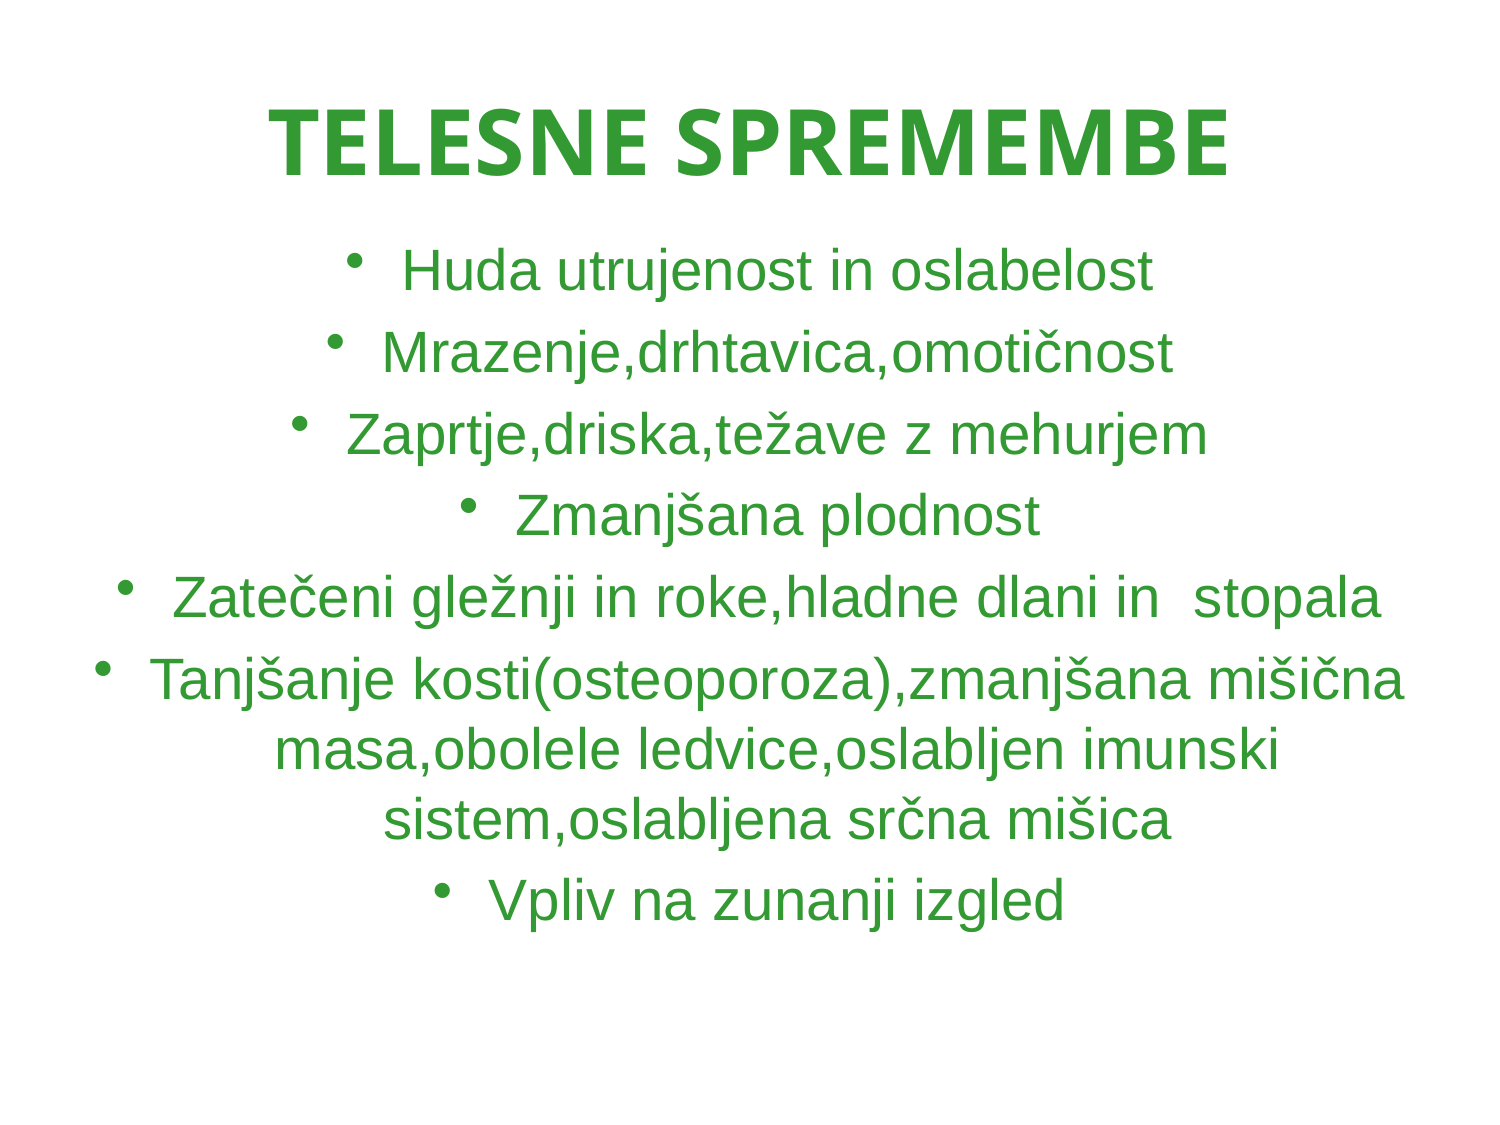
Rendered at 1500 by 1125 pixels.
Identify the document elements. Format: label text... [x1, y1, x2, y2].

list Huda utrujenost in oslabelost Mrazenje,drhtavica,omotičnost Zaprtje,driska,težave z mehurjem Zmanjšana plodnost Zatečeni gležnji in roke,hladne dlani in stopala Tanjšanje kosti(osteoporoza),zmanjšana mišična masa,obolele ledvice,oslabljen imunski sistem,oslabljena srčna mišica Vpliv na zunanji izgled [75, 224, 1425, 1005]
title TELESNE SPREMEMBE [75, 45, 1425, 224]
